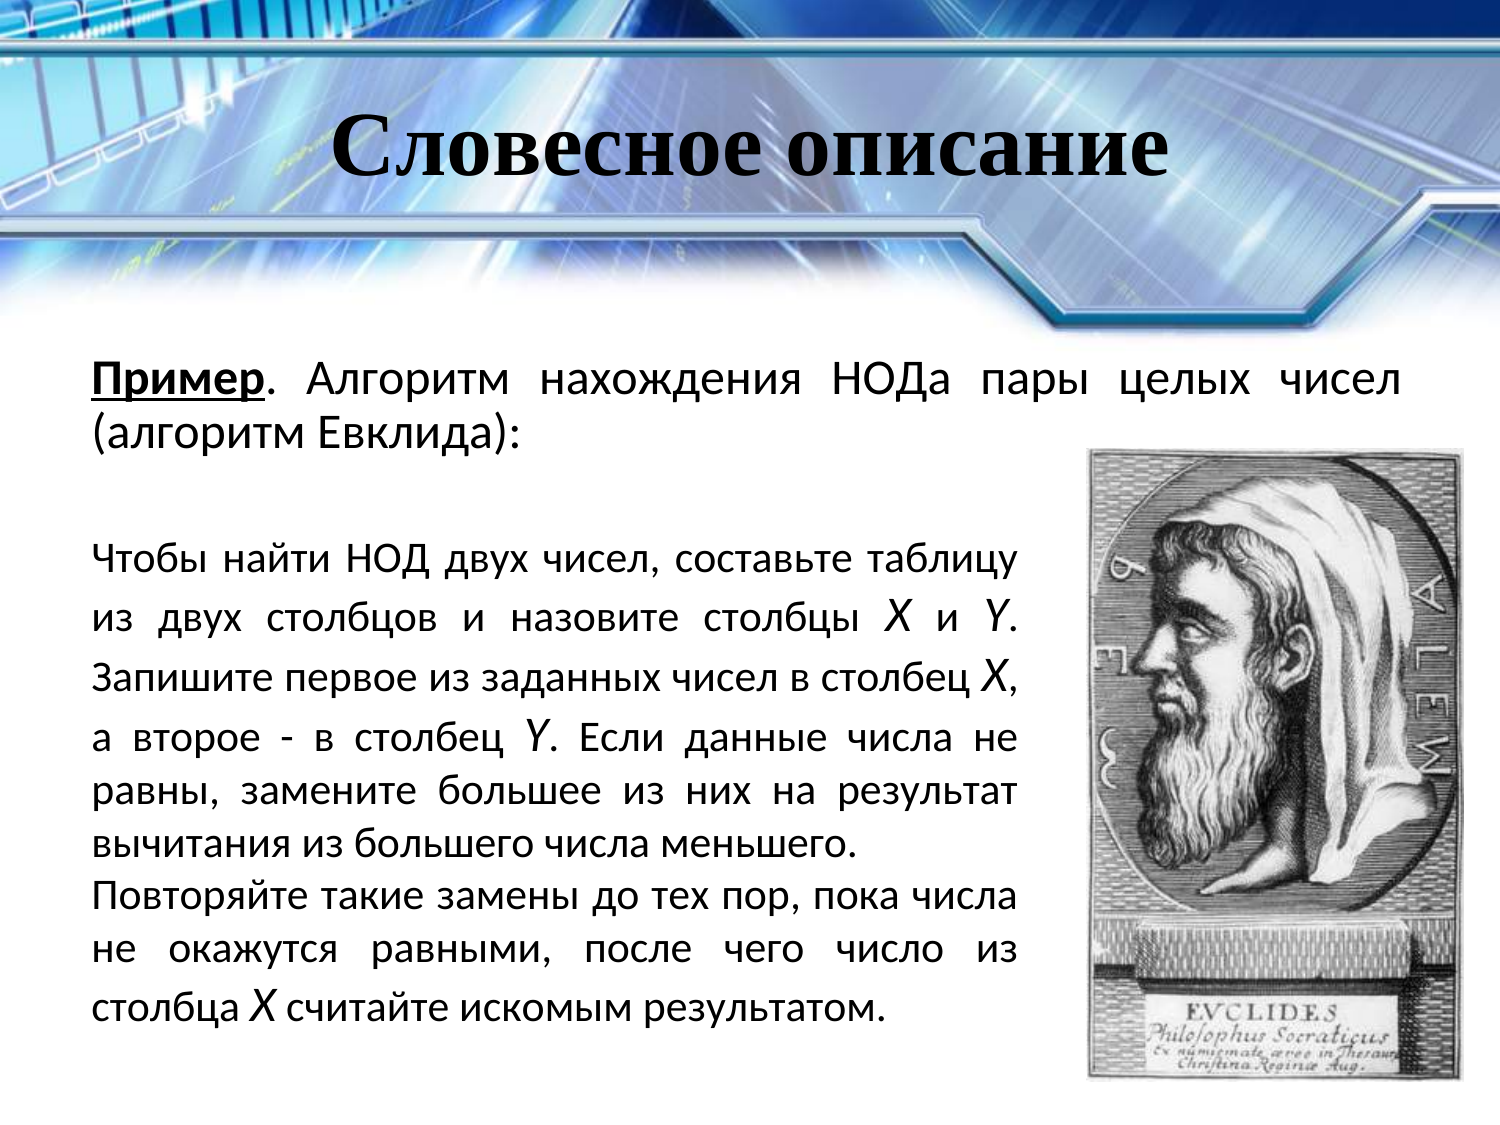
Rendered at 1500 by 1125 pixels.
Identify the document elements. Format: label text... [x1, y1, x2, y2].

text_box Пример. Алгоритм нахождения НОДа пары целых чисел (алгоритм Евклида): [76, 343, 1418, 468]
text_box Чтобы найти НОД двух чисел, составьте таблицу из двух столбцов и назовите столбцы X и Y. Запишите первое из заданных чисел в столбец Х, а второе - в столбец Y. Если данные числа не равны, замените большее из них на результат вычитания из большего числа меньшего. Повторяйте такие замены до тех пор, пока числа не окажутся равными, после чего число из столбца Х считайте искомым результатом. [76, 521, 1034, 1040]
picture [0, 0, 1500, 1125]
title Словесное описание [75, 45, 1426, 233]
